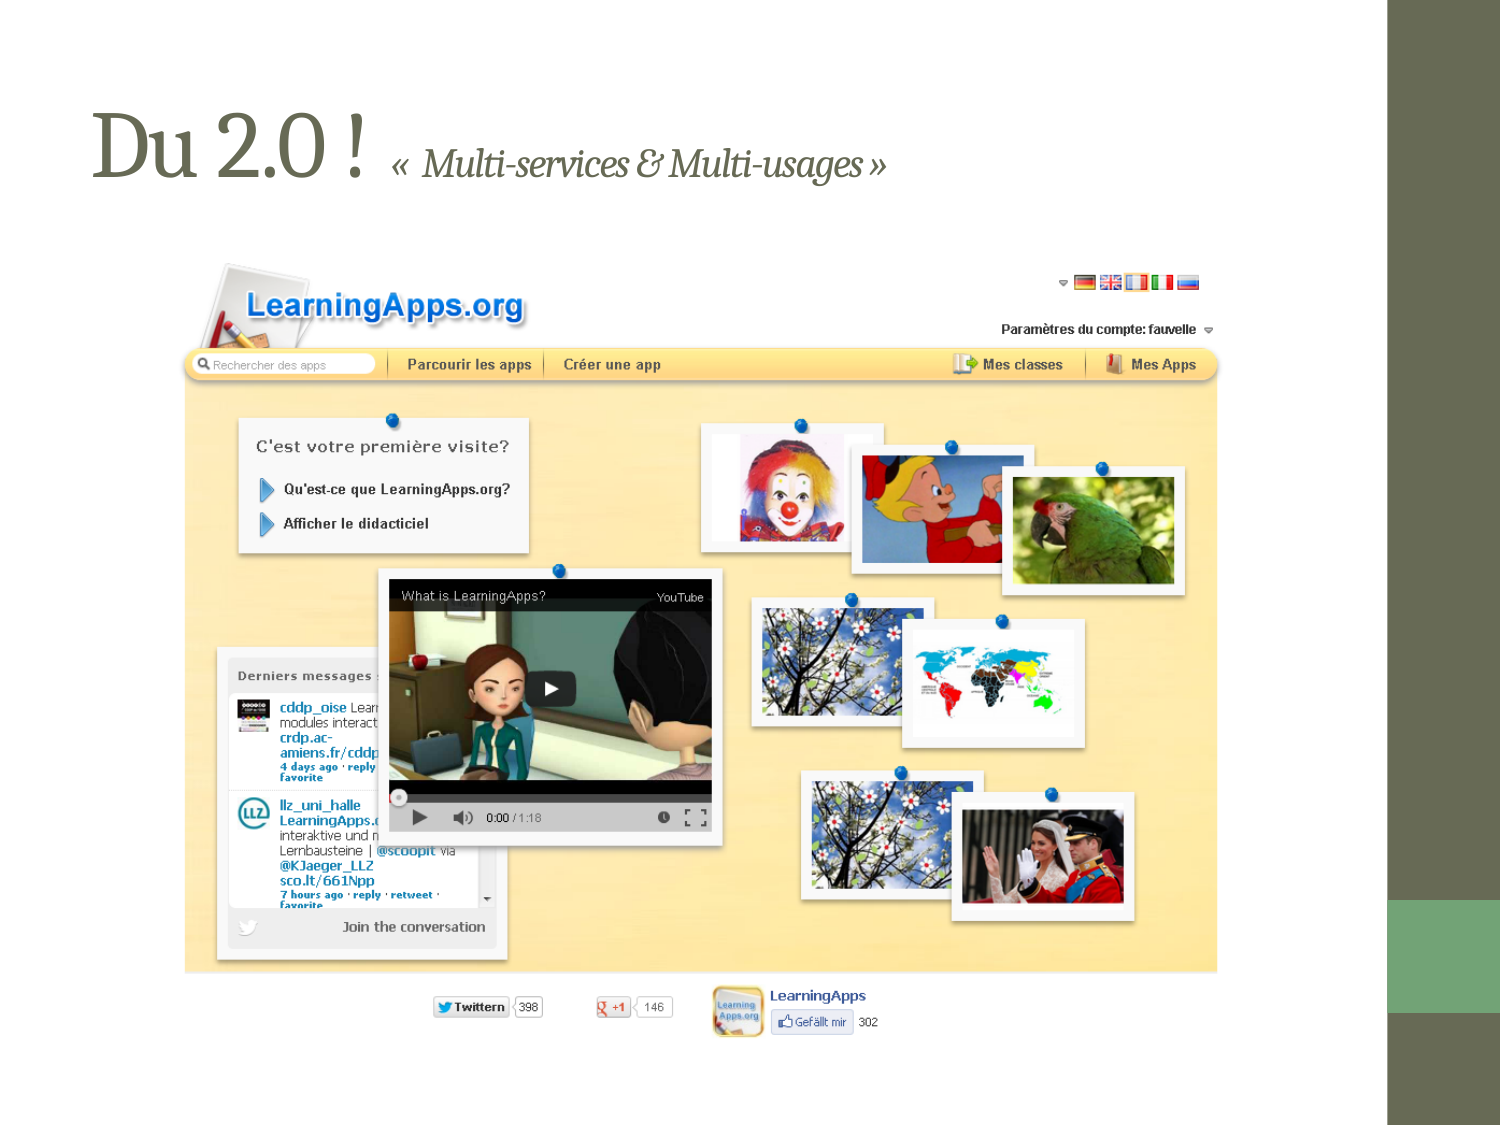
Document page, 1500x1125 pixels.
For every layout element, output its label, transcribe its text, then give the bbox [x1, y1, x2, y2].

title Du 2.0 ! « Multi-services & Multi-usages » [75, 45, 1326, 233]
picture [158, 262, 1242, 1051]
